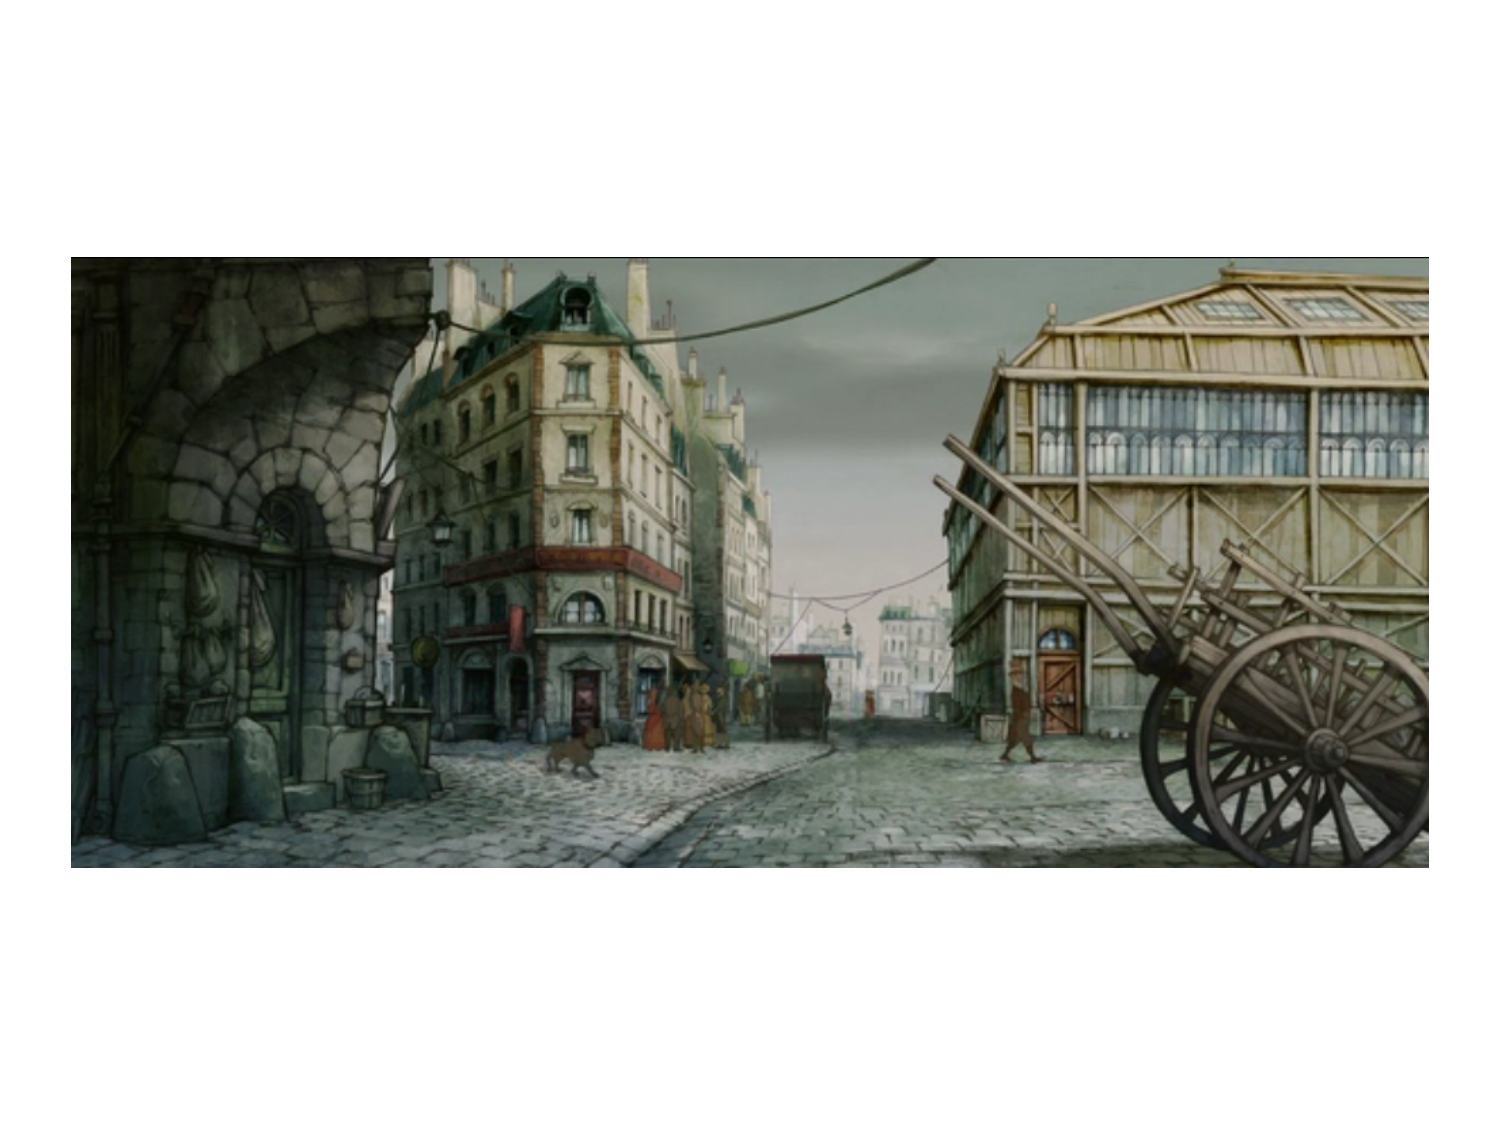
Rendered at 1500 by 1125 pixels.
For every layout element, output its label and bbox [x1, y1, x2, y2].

picture [71, 257, 1429, 868]
